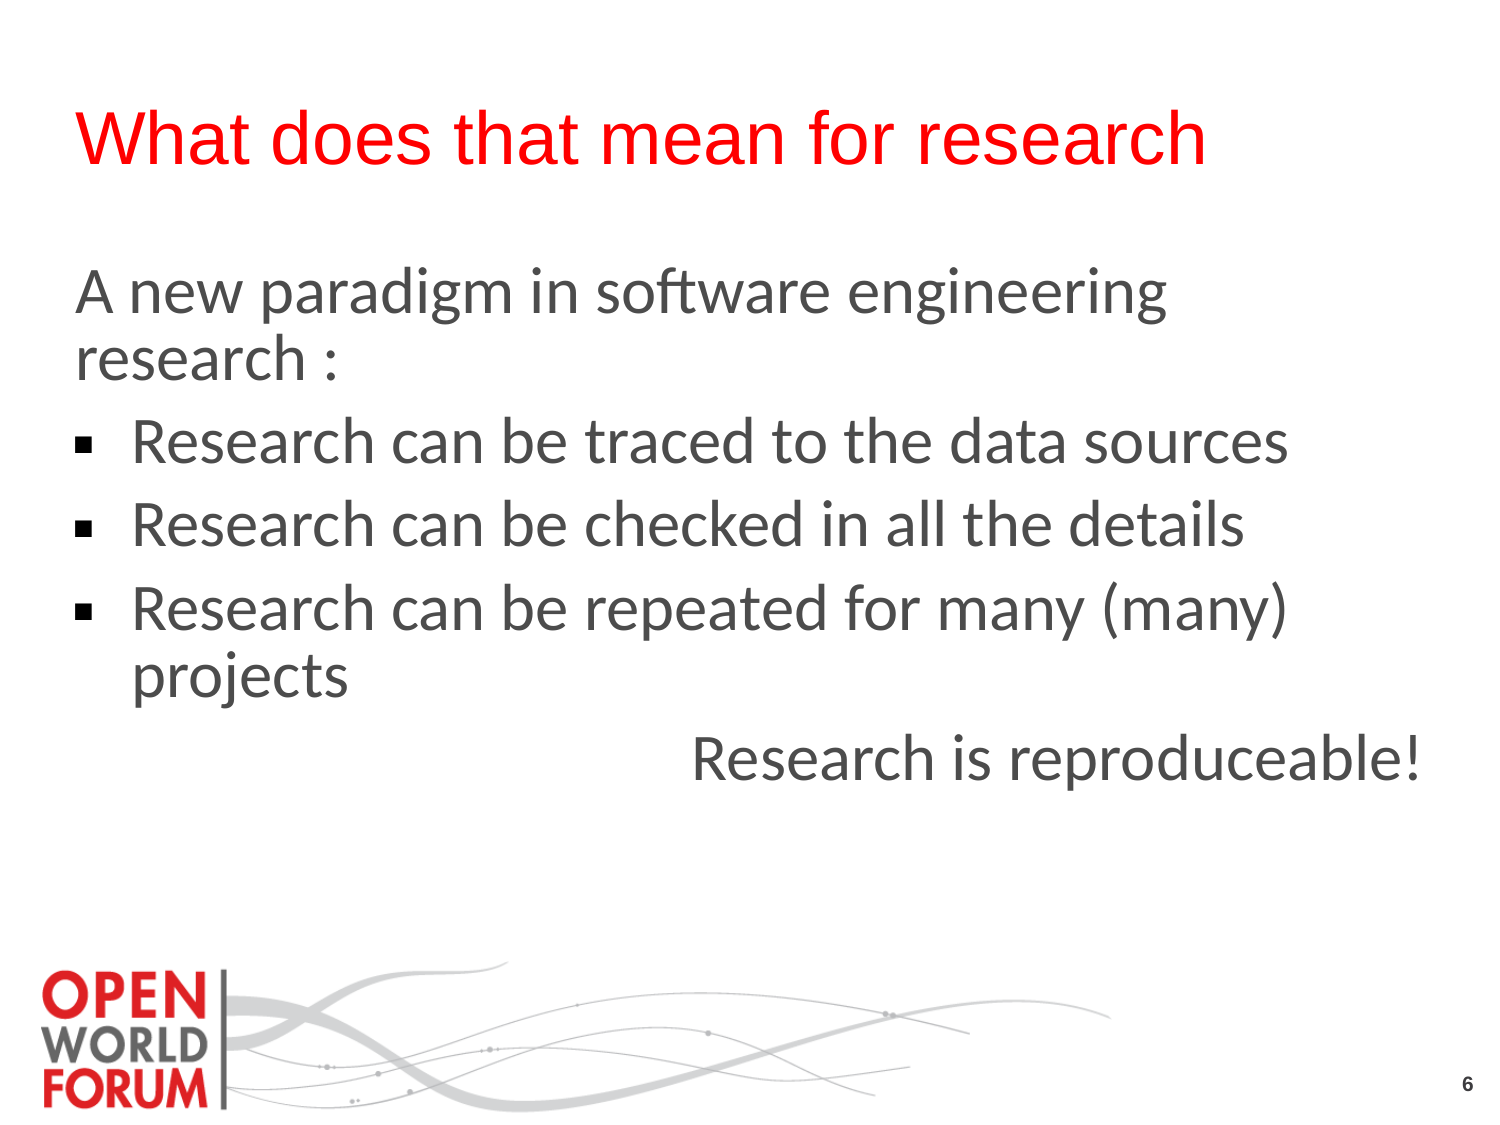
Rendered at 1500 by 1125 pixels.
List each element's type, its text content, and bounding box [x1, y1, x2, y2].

list A new paradigm in software engineering research : Research can be traced to the data sources Research can be checked in all the details Research can be repeated for many (many) projects Research is reproduceable! [75, 263, 1425, 1030]
title What does that mean for research [75, 52, 1425, 226]
picture [41, 957, 1112, 1119]
